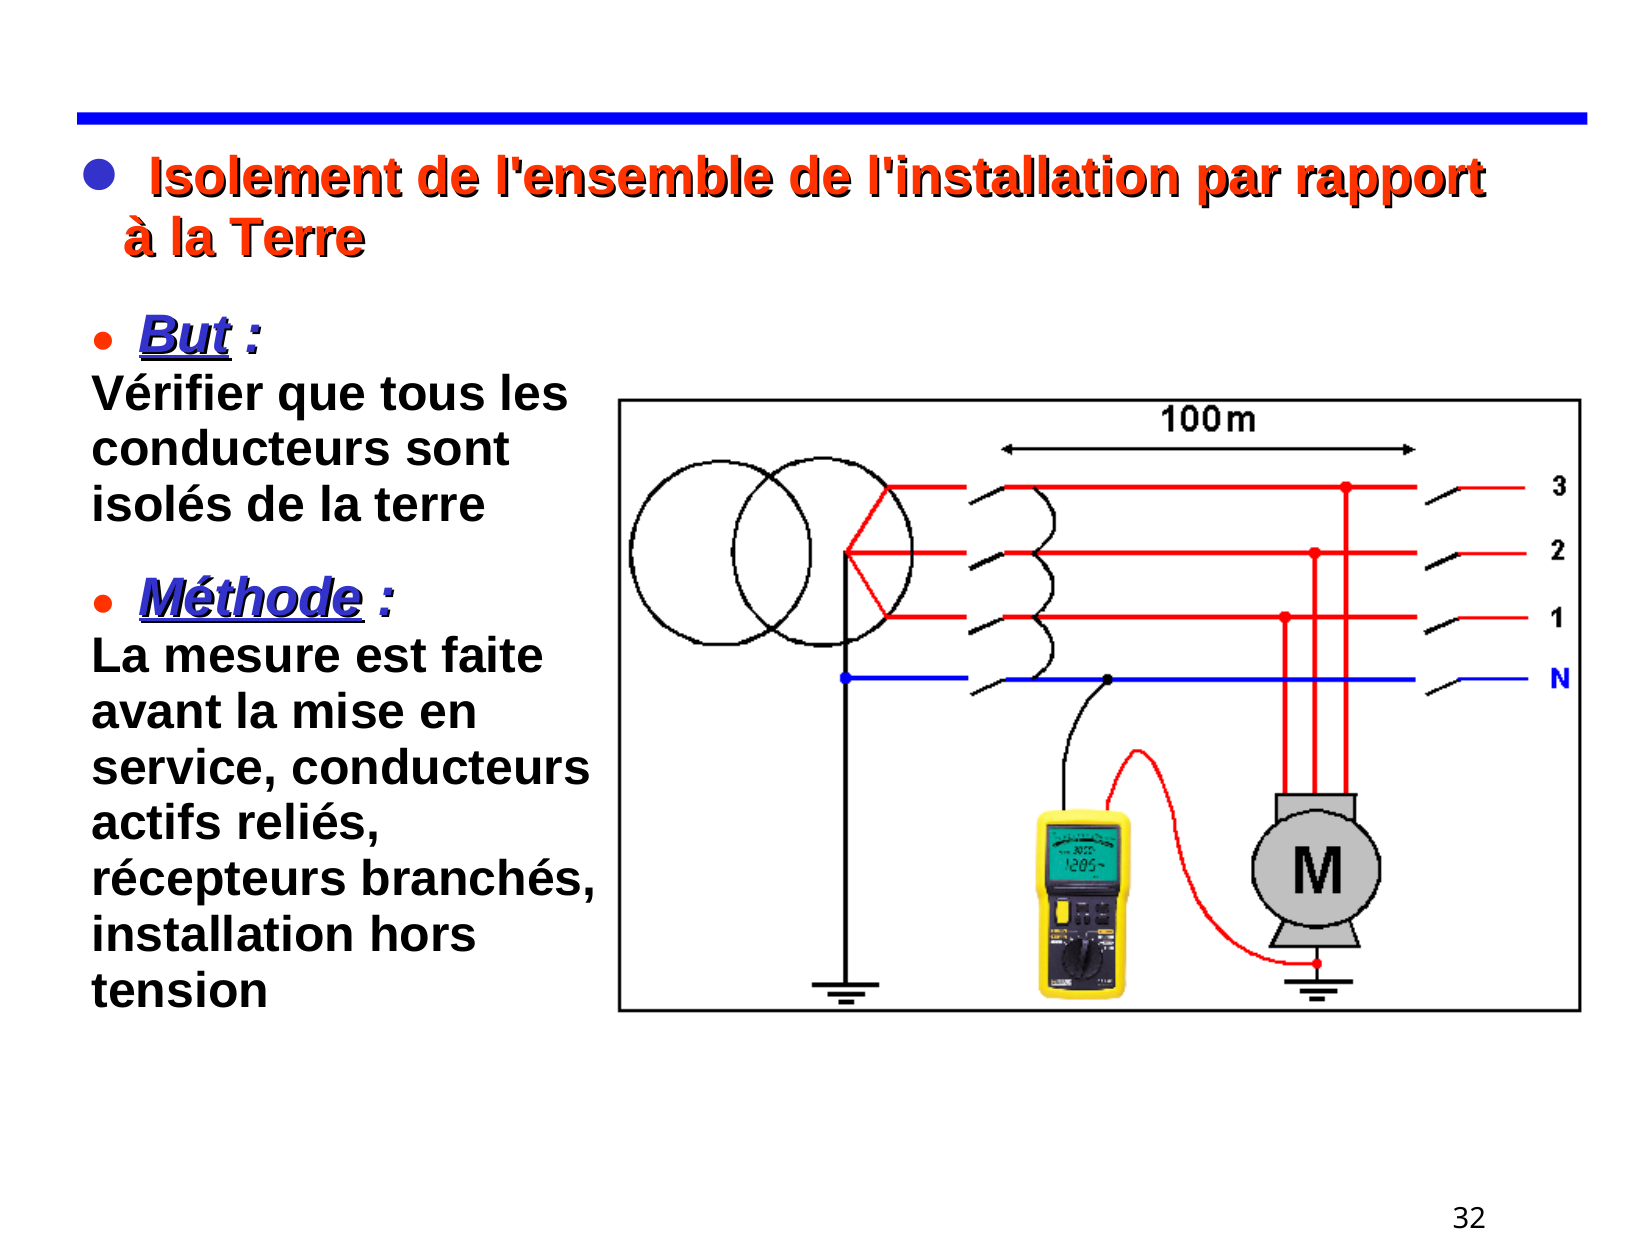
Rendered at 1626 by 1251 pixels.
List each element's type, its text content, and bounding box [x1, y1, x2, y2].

chart [612, 389, 1602, 1026]
text_box  But : Vérifier que tous les conducteurs sont isolés de la terre  Méthode : La mesure est faite avant la mise en service, conducteurs actifs reliés, récepteurs branchés, installation hors tension [74, 291, 625, 1026]
text_box  Isolement de l'ensemble de l'installation par rapport à la Terre [62, 137, 1576, 276]
